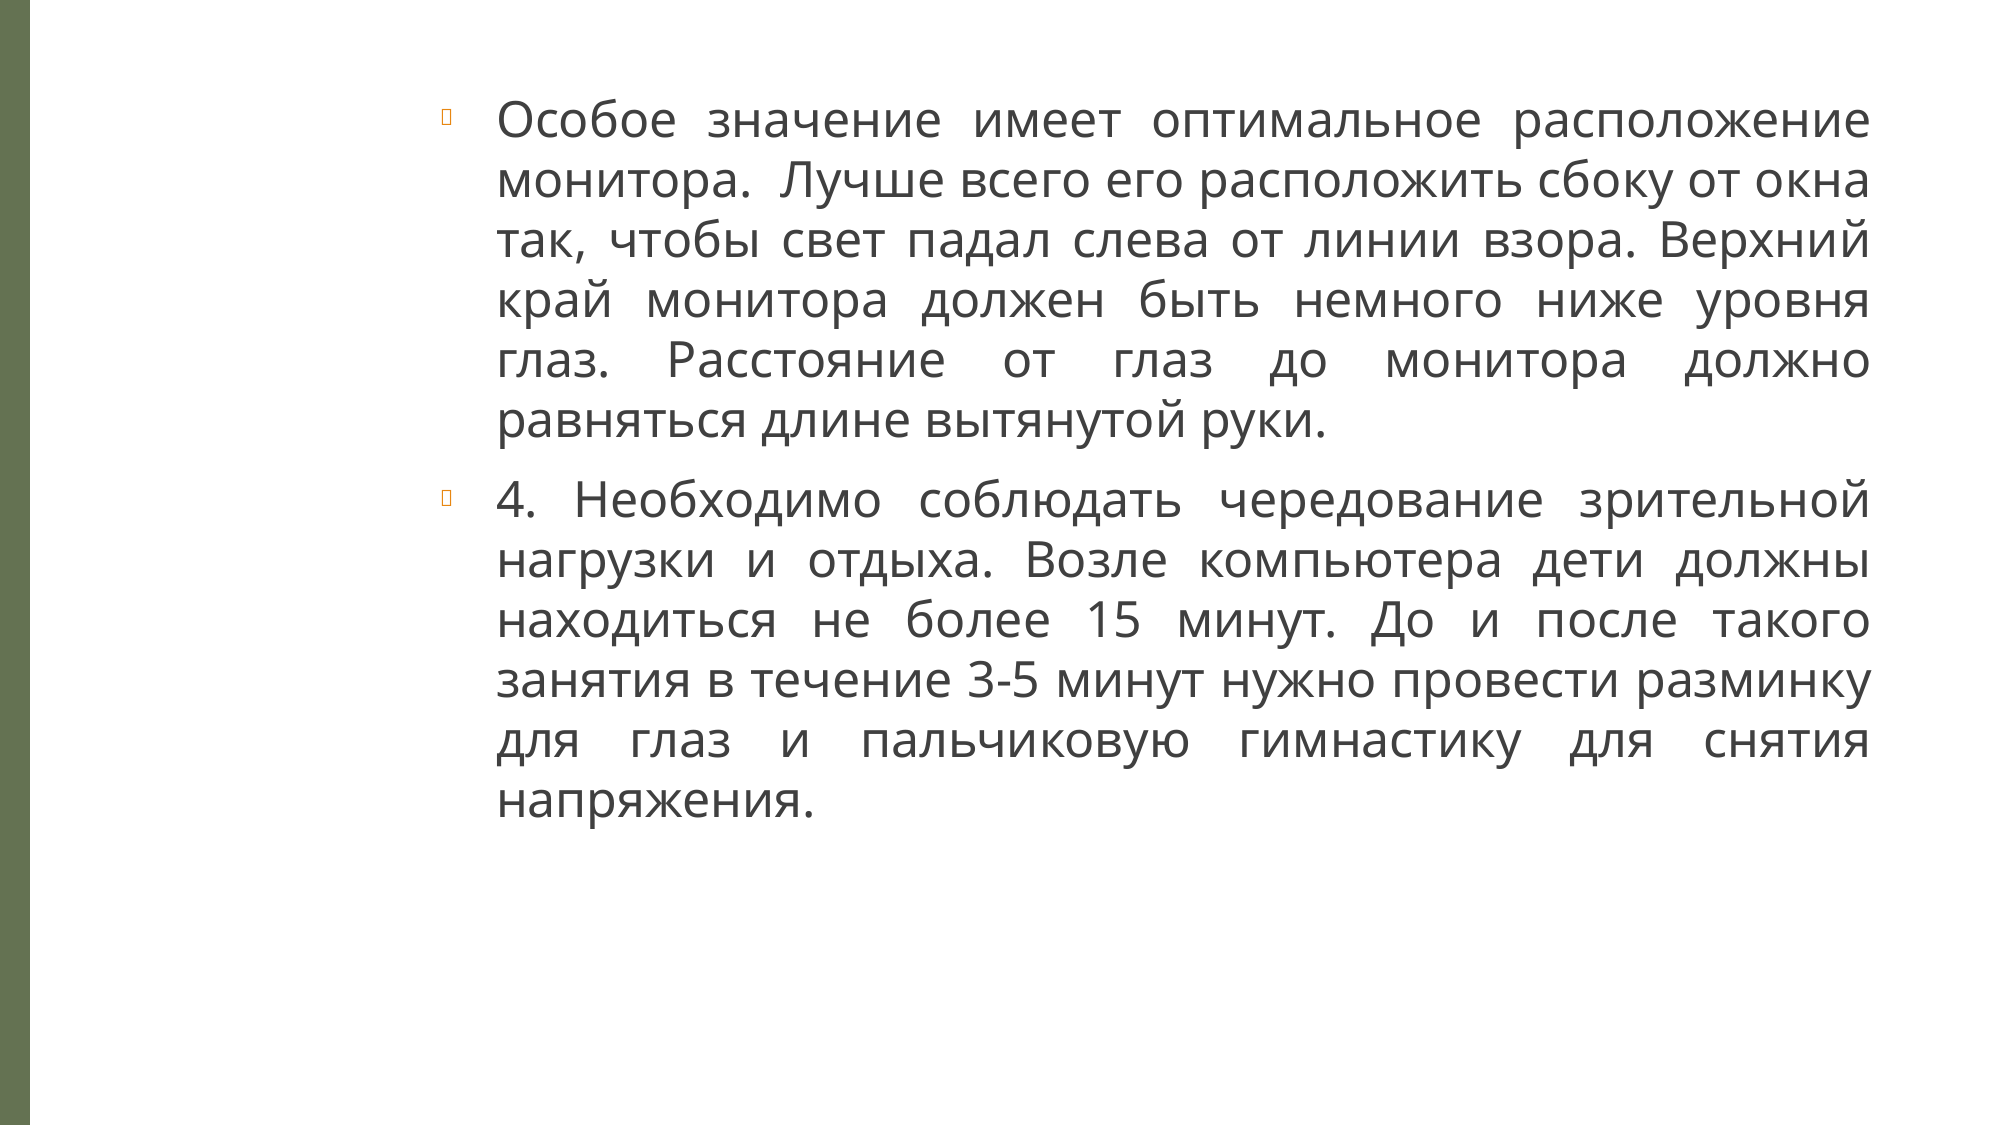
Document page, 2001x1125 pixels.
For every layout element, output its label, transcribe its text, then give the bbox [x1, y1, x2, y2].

list Особое значение имеет оптимальное расположение монитора. Лучше всего его расположить сбоку от окна так, чтобы свет падал слева от линии взора. Верхний край монитора должен быть немного ниже уровня глаз. Расстояние от глаз до монитора должно равняться длине вытянутой руки. 4. Необходимо соблюдать чередование зрительной нагрузки и отдыха. Возле компьютера дети должны находиться не более 15 минут. До и после такого занятия в течение 3-5 минут нужно провести разминку для глаз и пальчиковую гимнастику для снятия напряжения. [424, 71, 1888, 970]
